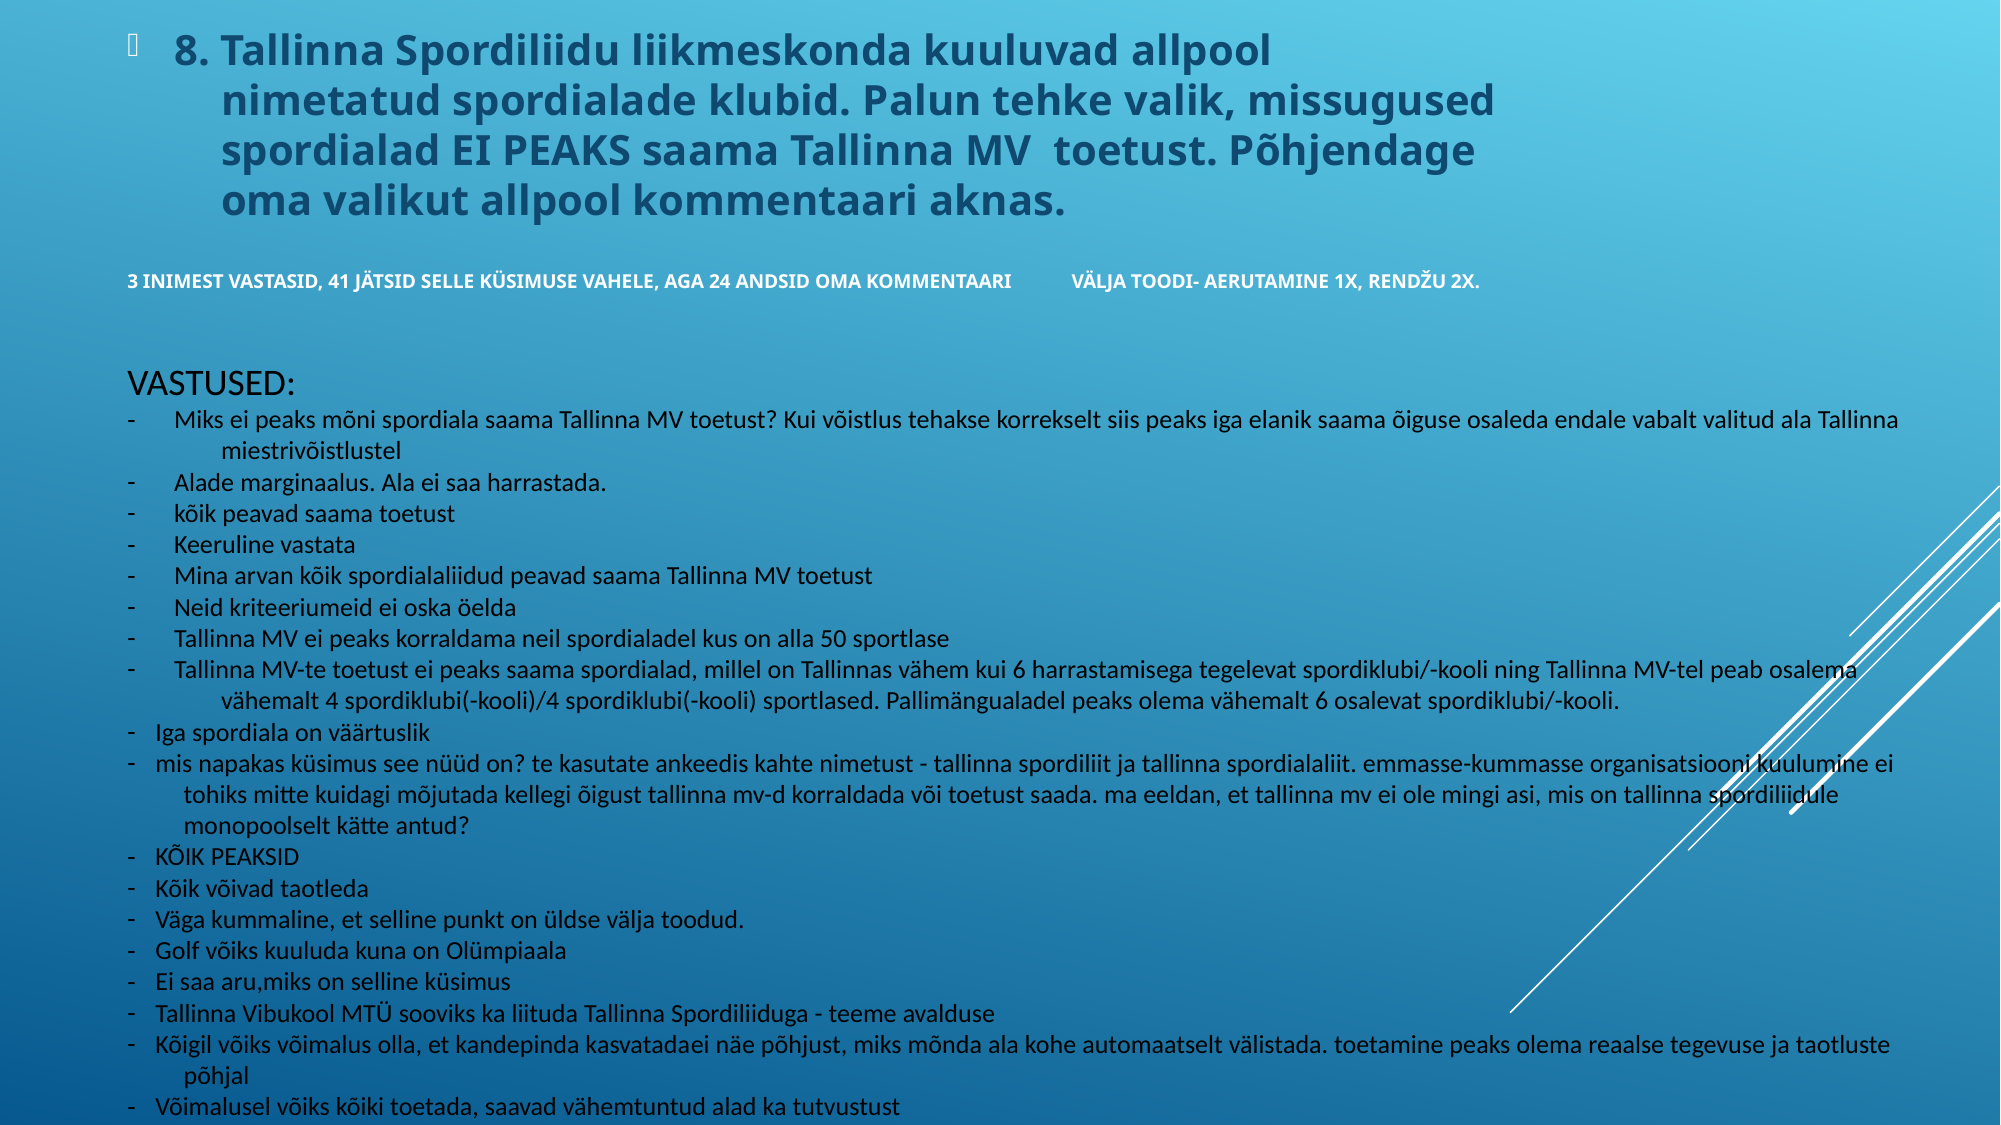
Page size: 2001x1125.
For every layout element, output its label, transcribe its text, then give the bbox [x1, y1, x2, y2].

title 3 inimest vastasid, 41 jätsid selle küsimuse vahele, AGA 24 ANDSID OMA KOMMENTAARI Välja toodi- aerutamine 1x, rendžu 2x. [112, 248, 1513, 350]
list 8. Tallinna Spordiliidu liikmeskonda kuuluvad allpool nimetatud spordialade klubid. Palun tehke valik, missugused spordialad EI PEAKS saama Tallinna MV toetust. Põhjendage oma valikut allpool kommentaari aknas. [112, 0, 1513, 248]
text_box VASTUSED: Miks ei peaks mõni spordiala saama Tallinna MV toetust? Kui võistlus tehakse korrekselt siis peaks iga elanik saama õiguse osaleda endale vabalt valitud ala Tallinna miestrivõistlustel Alade marginaalus. Ala ei saa harrastada. kõik peavad saama toetust Keeruline vastata Mina arvan kõik spordialaliidud peavad saama Tallinna MV toetust Neid kriteeriumeid ei oska öelda Tallinna MV ei peaks korraldama neil spordialadel kus on alla 50 sportlase Tallinna MV-te toetust ei peaks saama spordialad, millel on Tallinnas vähem kui 6 harrastamisega tegelevat spordiklubi/-kooli ning Tallinna MV-tel peab osalema vähemalt 4 spordiklubi(-kooli)/4 spordiklubi(-kooli) sportlased. Pallimängualadel peaks olema vähemalt 6 osalevat spordiklubi/-kooli. Iga spordiala on väärtuslik mis napakas küsimus see nüüd on? te kasutate ankeedis kahte nimetust - tallinna spordiliit ja tallinna spordialaliit. emmasse-kummasse organisatsiooni kuulumine ei tohiks mitte kuidagi mõjutada kellegi õigust tallinna mv-d korraldada või toetust saada. ma eeldan, et tallinna mv ei ole mingi asi, mis on tallinna spordiliidule monopoolselt kätte antud? KÕIK PEAKSID Kõik võivad taotleda Väga kummaline, et selline punkt on üldse välja toodud. Golf võiks kuuluda kuna on Olümpiaala Ei saa aru,miks on selline küsimus Tallinna Vibukool MTÜ sooviks ka liituda Tallinna Spordiliiduga - teeme avalduse Kõigil võiks võimalus olla, et kandepinda kasvatadaei näe põhjust, miks mõnda ala kohe automaatselt välistada. toetamine peaks olema reaalse tegevuse ja taotluste põhjal Võimalusel võiks kõiki toetada, saavad vähemtuntud alad ka tutvustust [112, 350, 1955, 1125]
